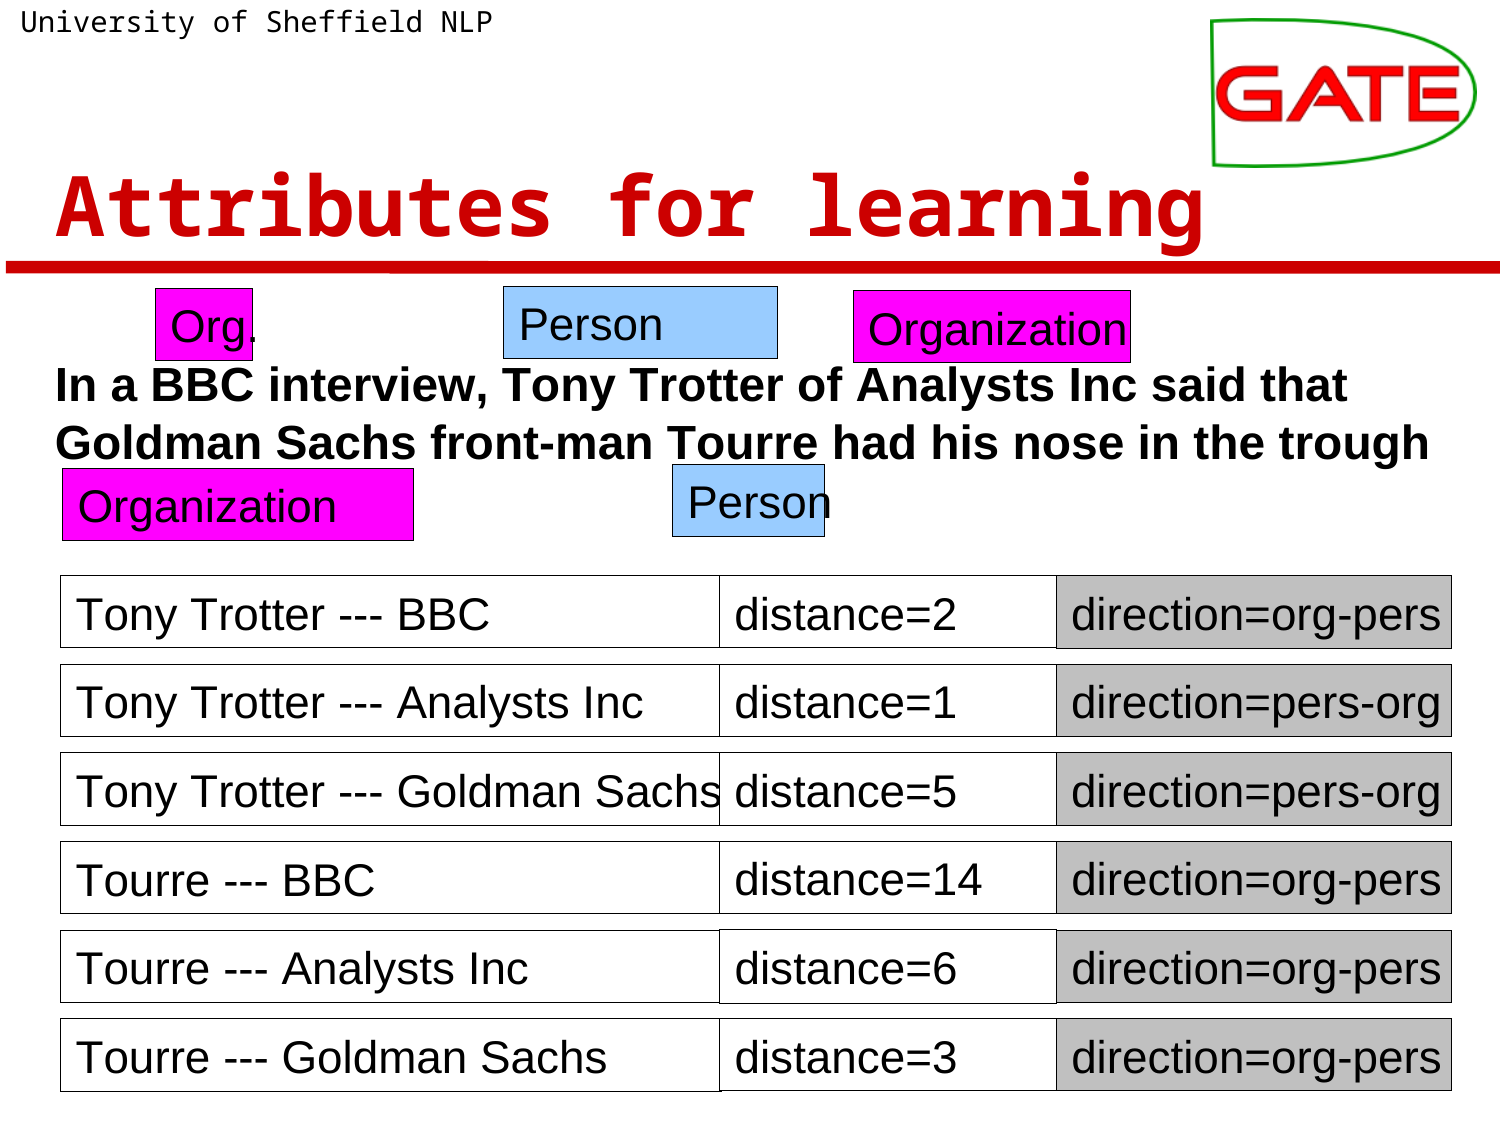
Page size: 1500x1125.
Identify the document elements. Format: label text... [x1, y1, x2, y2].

text_box direction=org-pers [1056, 575, 1452, 649]
text_box distance=5 [719, 752, 1056, 826]
text_box Org. [155, 288, 253, 346]
text_box Tony Trotter --- BBC [60, 575, 719, 648]
text_box direction=pers-org [1056, 664, 1452, 737]
title Attributes for learning [41, 30, 1391, 262]
text_box distance=1 [719, 664, 1056, 737]
text_box distance=6 [719, 929, 1057, 1004]
picture [1210, 18, 1477, 168]
text_box direction=org-pers [1056, 930, 1452, 1003]
text_box Org. [226, 320, 238, 339]
text_box direction=org-pers [1056, 841, 1452, 914]
text_box Tony Trotter --- Analysts Inc [60, 664, 719, 737]
text_box distance=2 [719, 575, 1056, 648]
text_box Tourre --- Analysts Inc [60, 930, 719, 1003]
text_box Person [672, 477, 825, 537]
text_box Tourre --- Goldman Sachs [60, 1018, 722, 1092]
text_box distance=3 [719, 1018, 1056, 1091]
text_box Organization [853, 290, 1131, 346]
text_box Tourre --- BBC [60, 841, 719, 914]
text_box distance=14 [719, 841, 1056, 914]
text_box In a BBC interview, Tony Trotter of Analysts Inc said that Goldman Sachs front-man Tourre had his nose in the trough [40, 346, 1477, 477]
text_box direction=org-pers [1056, 1018, 1452, 1091]
text_box Organization [62, 477, 414, 541]
text_box Tony Trotter --- Goldman Sachs [60, 752, 719, 826]
text_box Person [503, 286, 778, 346]
text_box direction=pers-org [1056, 752, 1452, 826]
